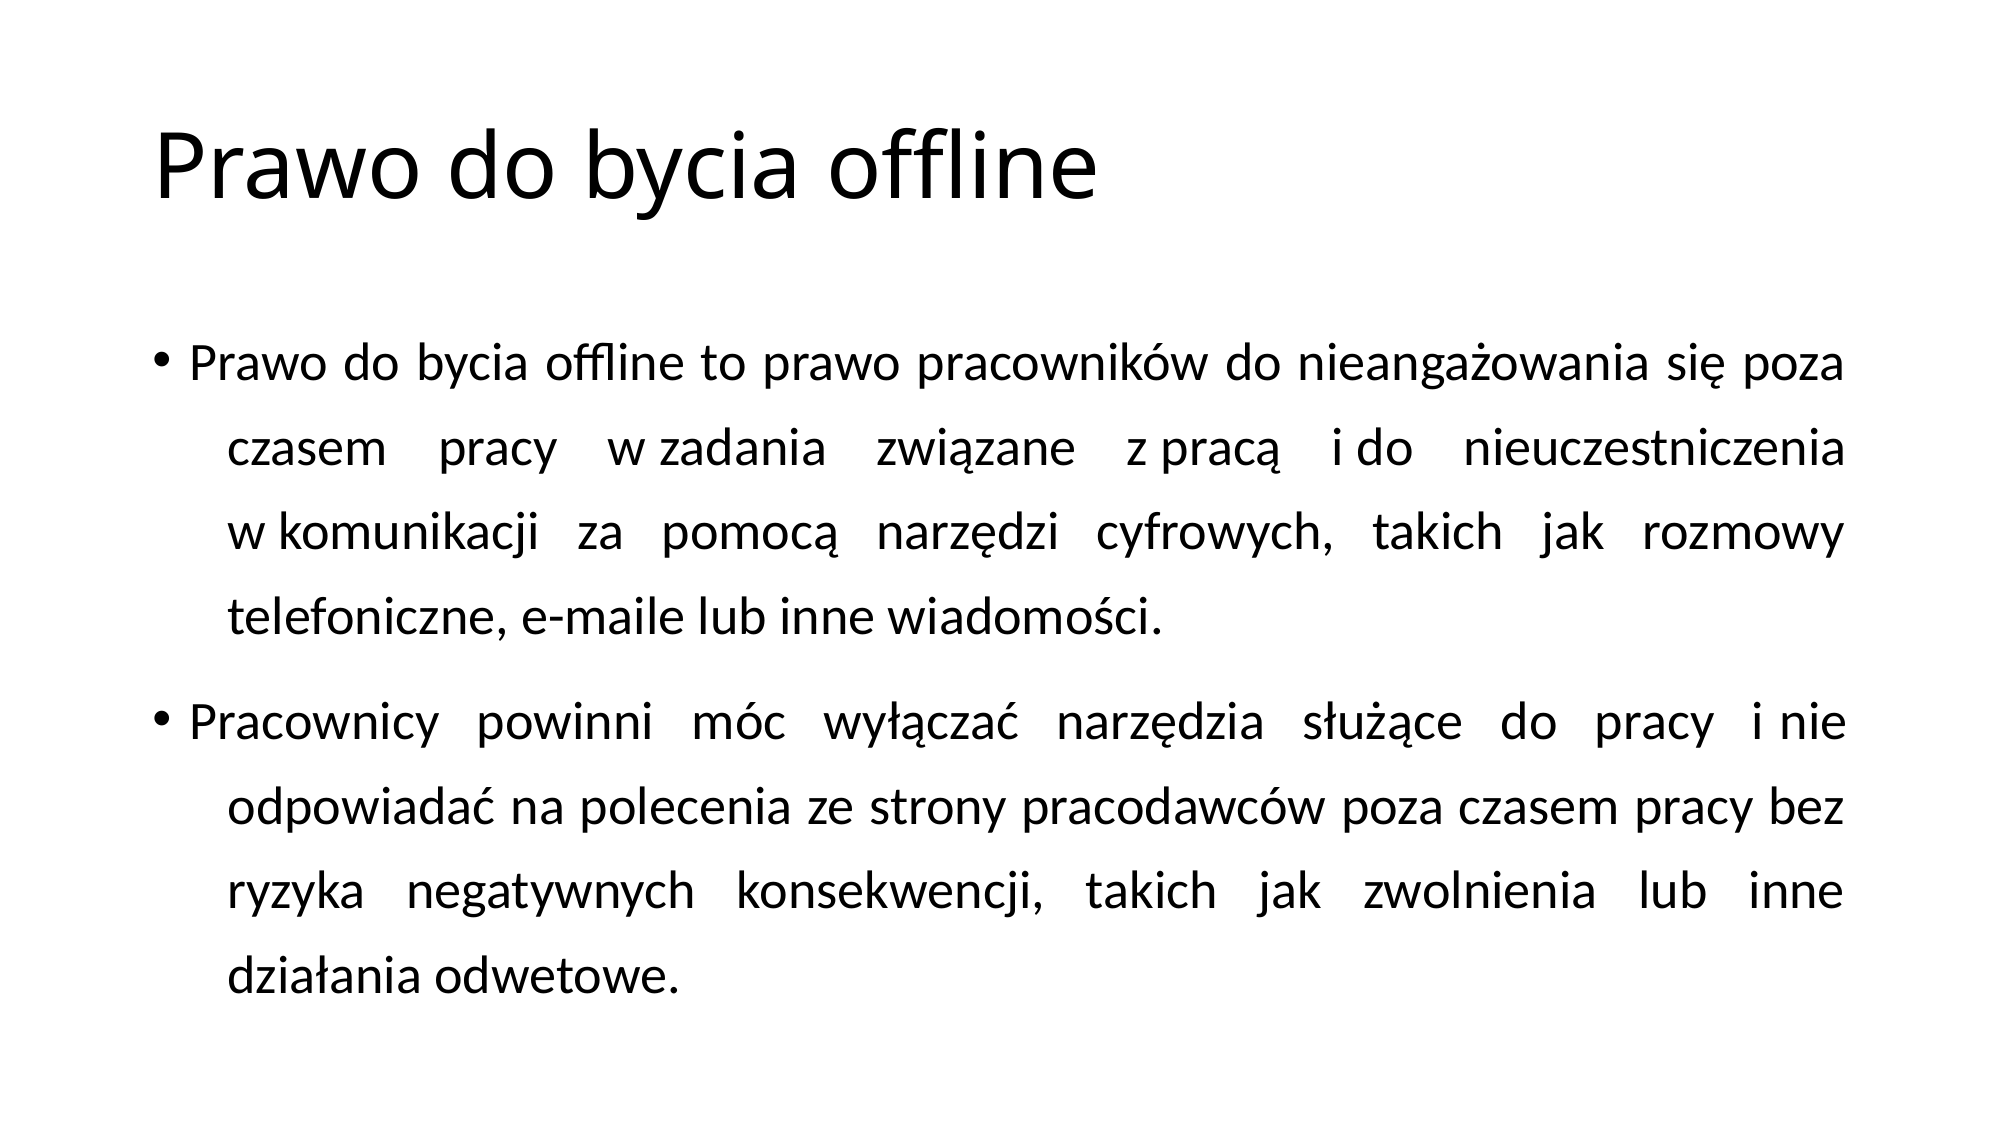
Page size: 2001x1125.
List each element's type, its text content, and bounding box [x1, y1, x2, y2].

list Prawo do bycia offline to prawo pracowników do nieangażowania się poza czasem pracy w zadania związane z pracą i do nieuczestniczenia w komunikacji za pomocą narzędzi cyfrowych, takich jak rozmowy telefoniczne, e-maile lub inne wiadomości. Pracownicy powinni móc wyłączać narzędzia służące do pracy i nie odpowiadać na polecenia ze strony pracodawców poza czasem pracy bez ryzyka negatywnych konsekwencji, takich jak zwolnienia lub inne działania odwetowe. [137, 299, 1863, 1046]
title Prawo do bycia offline [137, 59, 1863, 278]
